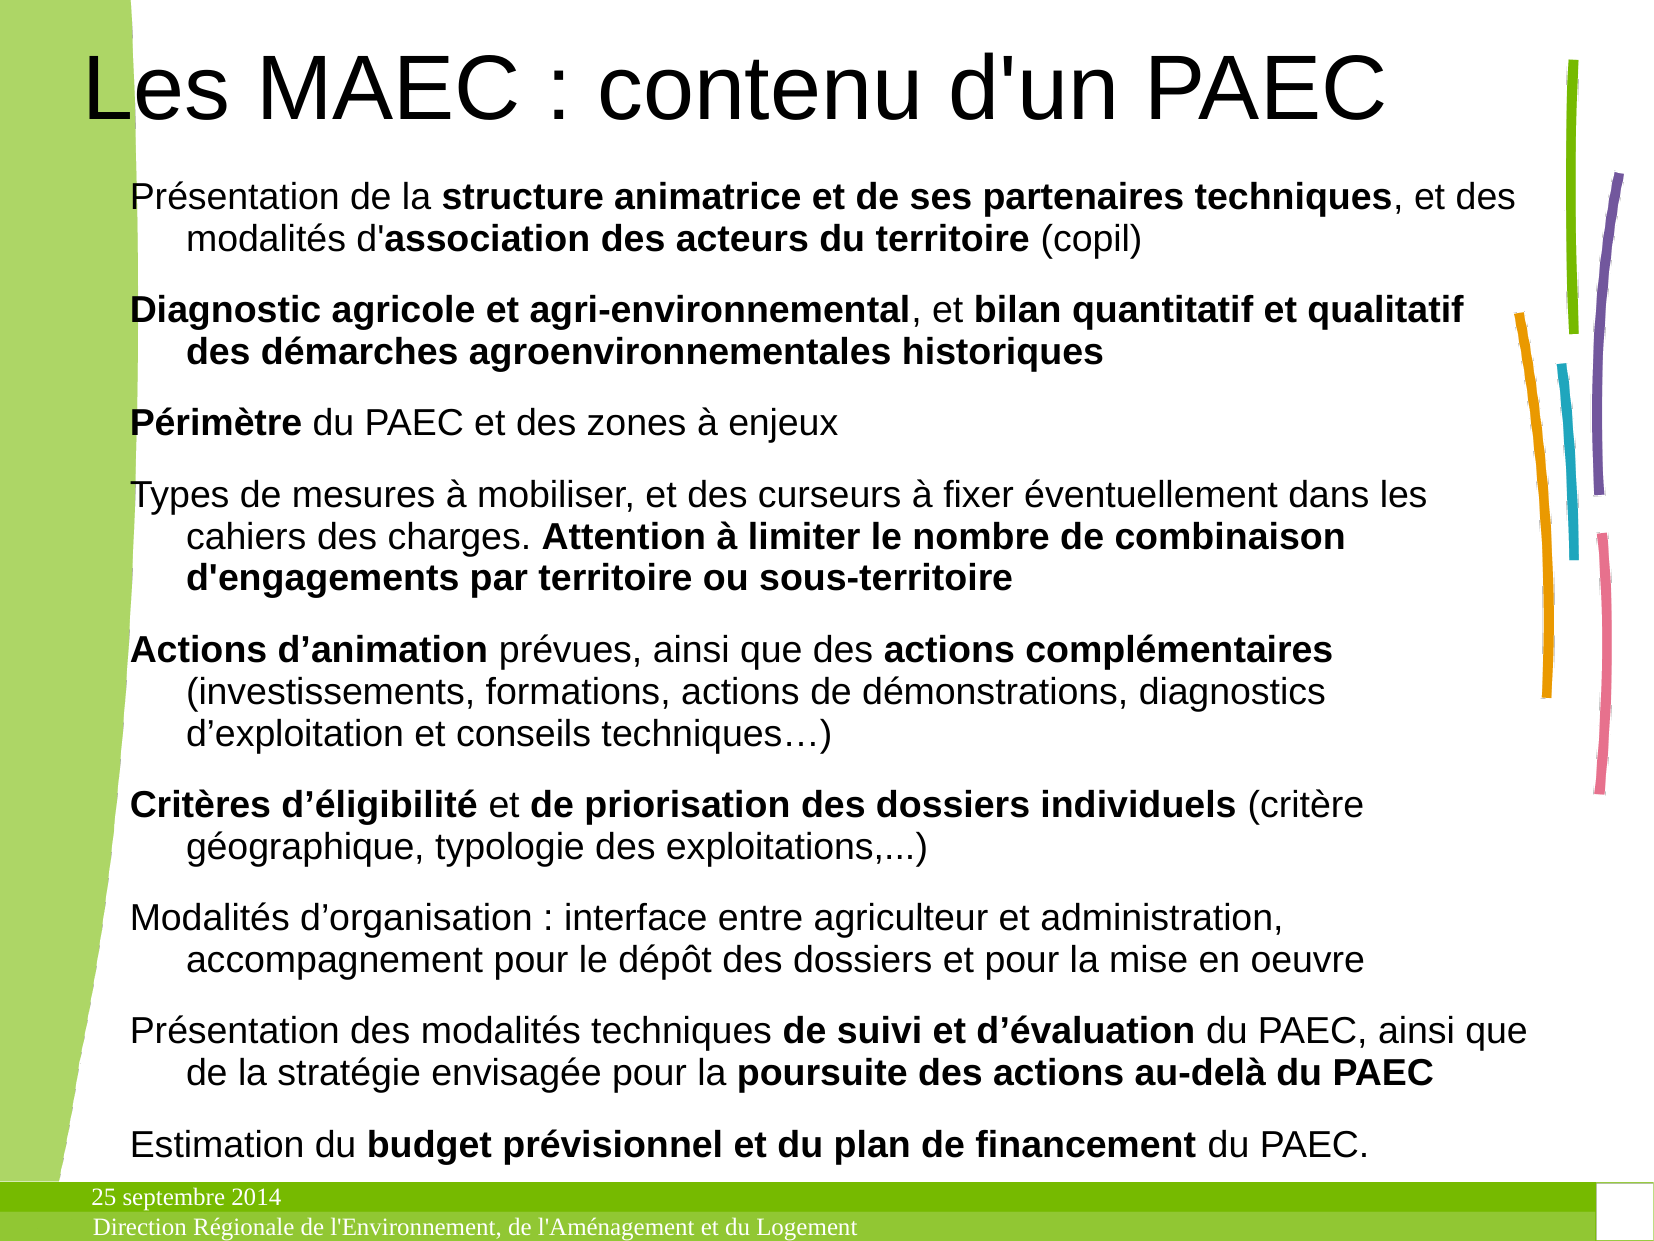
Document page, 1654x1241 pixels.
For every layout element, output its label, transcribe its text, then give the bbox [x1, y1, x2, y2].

title Les MAEC : contenu d'un PAEC [82, 0, 1571, 178]
list Présentation de la structure animatrice et de ses partenaires techniques, et des modalités d'association des acteurs du territoire (copil) Diagnostic agricole et agri-environnemental, et bilan quantitatif et qualitatif des démarches agroenvironnementales historiques Périmètre du PAEC et des zones à enjeux Types de mesures à mobiliser, et des curseurs à fixer éventuellement dans les cahiers des charges. Attention à limiter le nombre de combinaison d'engagements par territoire ou sous-territoire Actions d’animation prévues, ainsi que des actions complémentaires (investissements, formations, actions de démonstrations, diagnostics d’exploitation et conseils techniques…) Critères d’éligibilité et de priorisation des dossiers individuels (critère géographique, typologie des exploitations,...) Modalités d’organisation : interface entre agriculteur et administration, accompagnement pour le dépôt des dossiers et pour la mise en oeuvre Présentation des modalités techniques de suivi et d’évaluation du PAEC, ainsi que de la stratégie envisagée pour la poursuite des actions au-delà du PAEC Estimation du budget prévisionnel et du plan de financement du PAEC. [129, 178, 1536, 1166]
picture [0, 0, 1654, 1241]
